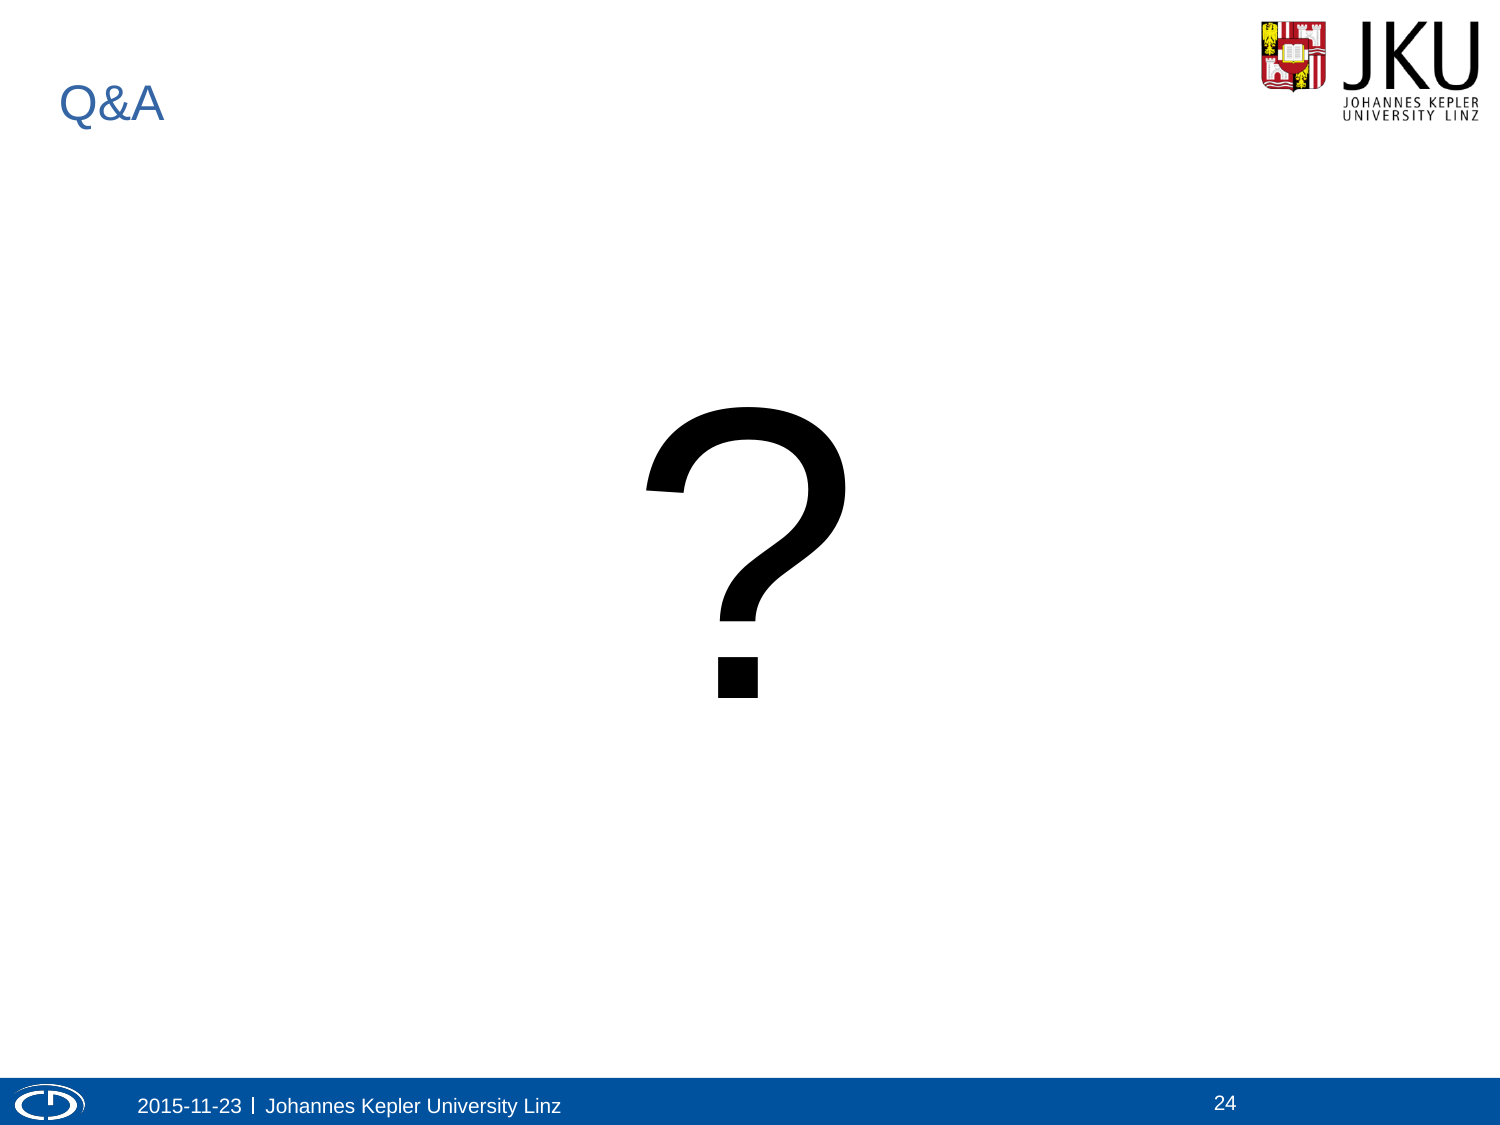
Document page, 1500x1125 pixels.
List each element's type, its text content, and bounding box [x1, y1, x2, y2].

title Q&A [58, 58, 1004, 148]
picture [11, 1077, 88, 1125]
picture [1249, 7, 1495, 129]
text_box ? [615, 314, 877, 796]
